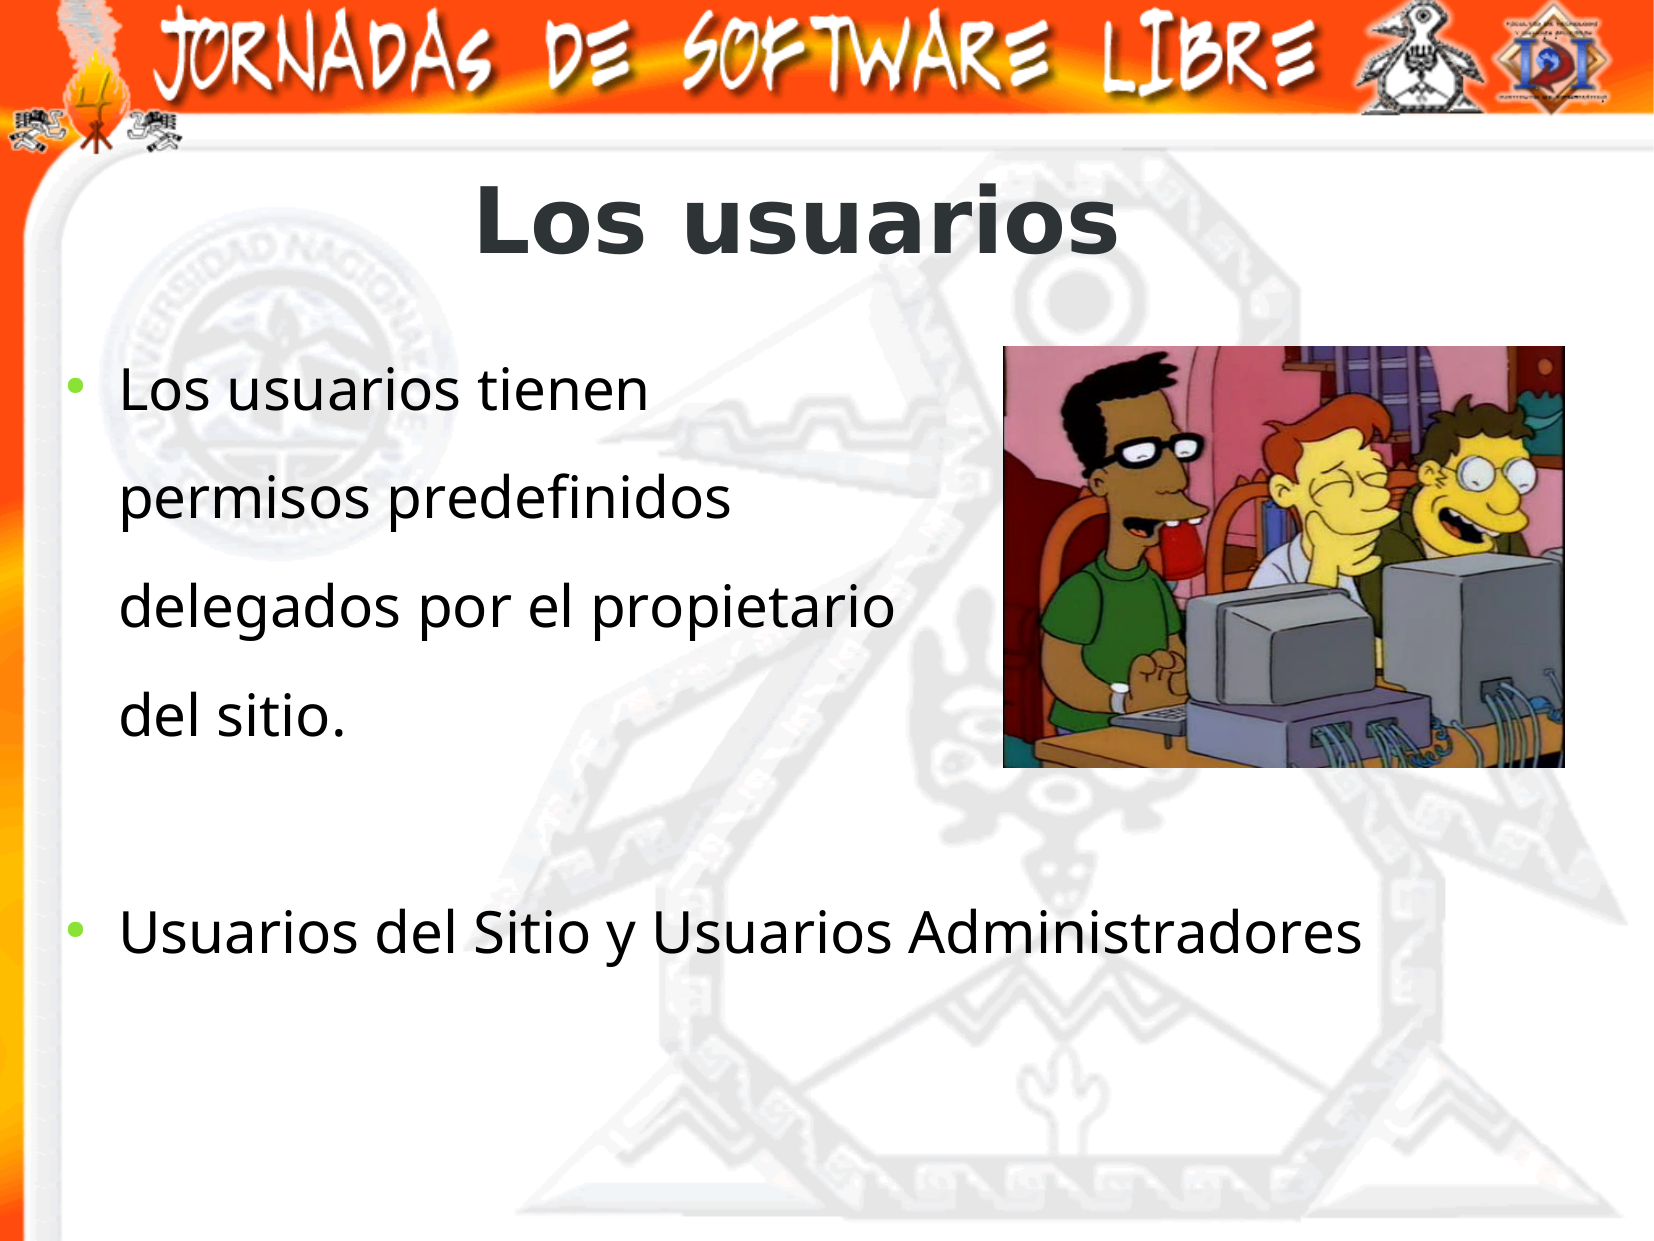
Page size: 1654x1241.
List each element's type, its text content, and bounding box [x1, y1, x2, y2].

title Los usuarios [472, 118, 1282, 326]
picture [0, 0, 1654, 1241]
list Los usuarios tienen permisos predefinidos delegados por el propietario del sitio. Usuarios del Sitio y Usuarios Administradores [29, 347, 1595, 1152]
